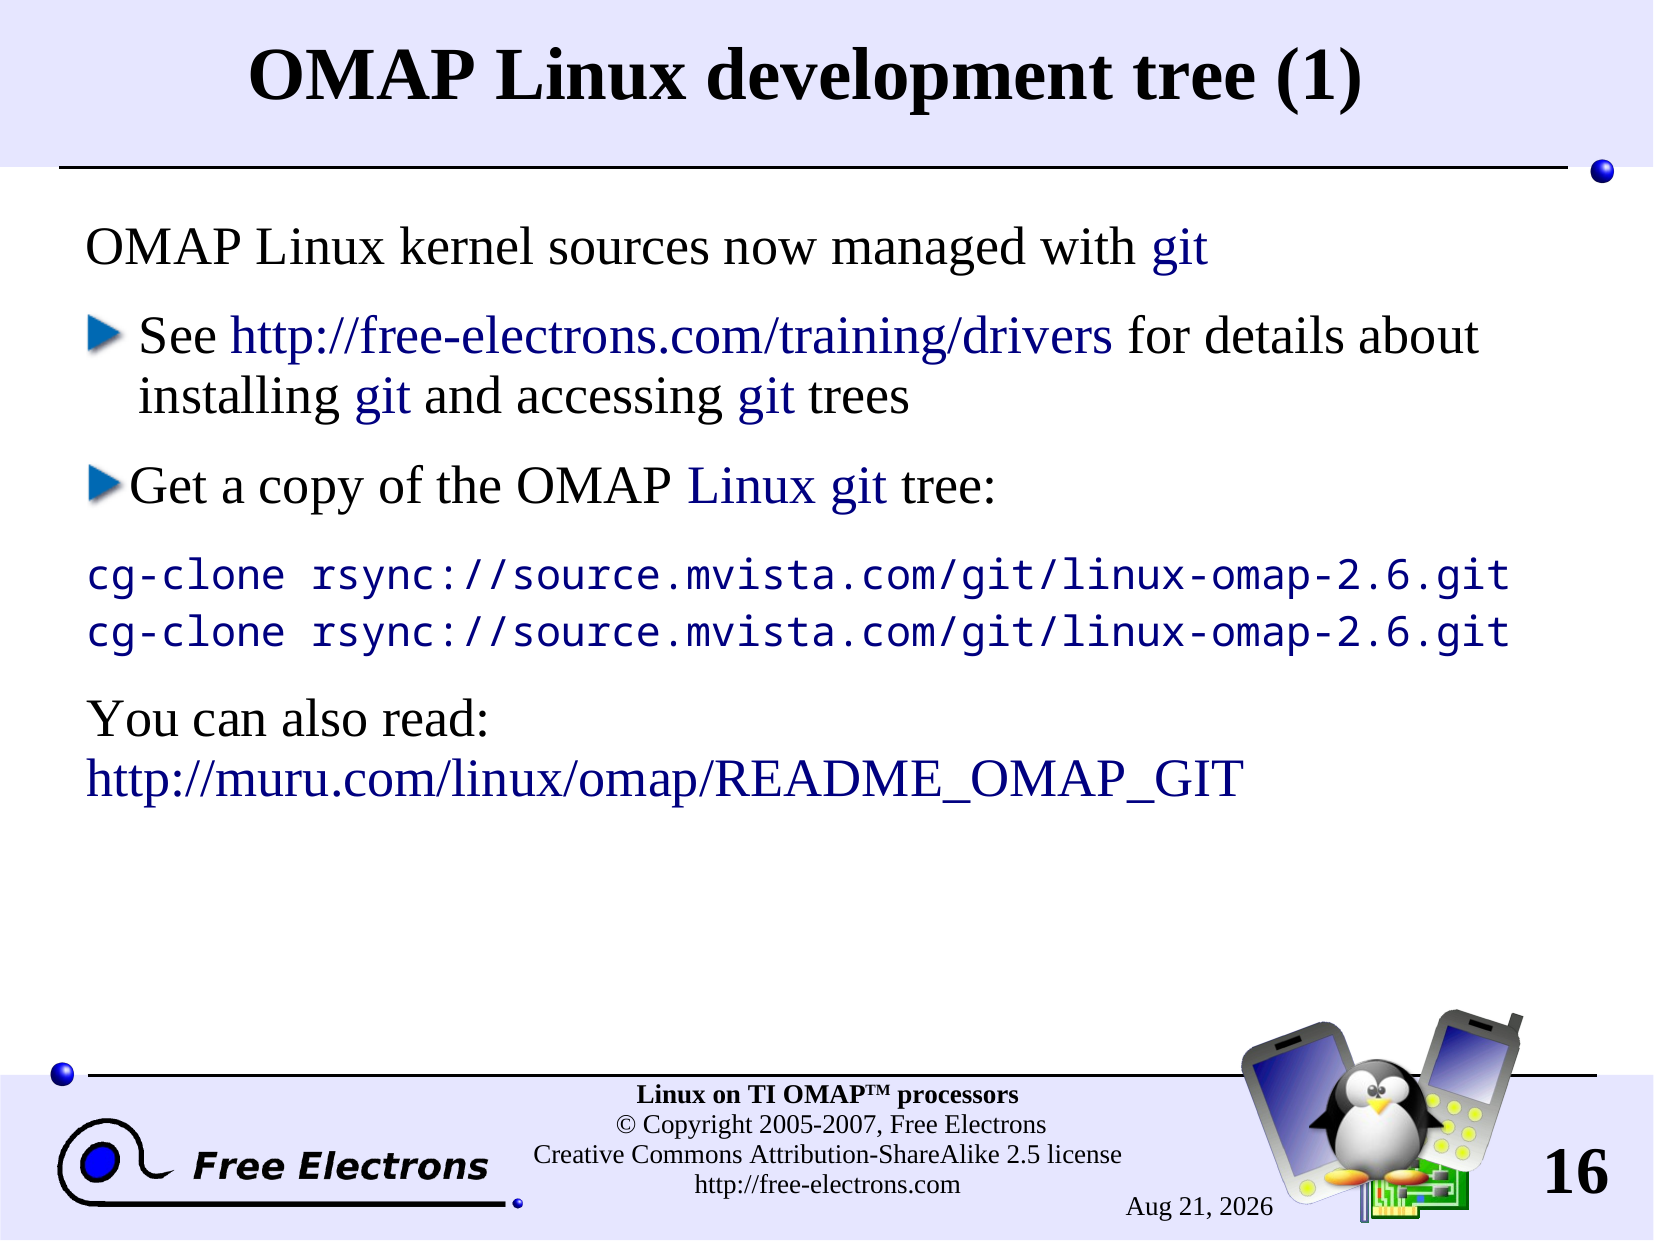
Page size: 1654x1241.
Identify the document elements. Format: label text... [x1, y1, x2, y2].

picture [50, 1107, 527, 1216]
list OMAP Linux kernel sources now managed with git See http://free-electrons.com/training/drivers for details about installing git and accessing git trees Get a copy of the OMAP Linux git tree: cg-clone rsync://source.mvista.com/git/linux-omap-2.6.git cg-clone rsync://source.mvista.com/git/linux-omap-2.6.git You can also read: http://muru.com/linux/omap/README_OMAP_GIT [68, 216, 1555, 1066]
title OMAP Linux development tree (1) [60, 25, 1551, 124]
picture [1231, 1066, 1521, 1241]
